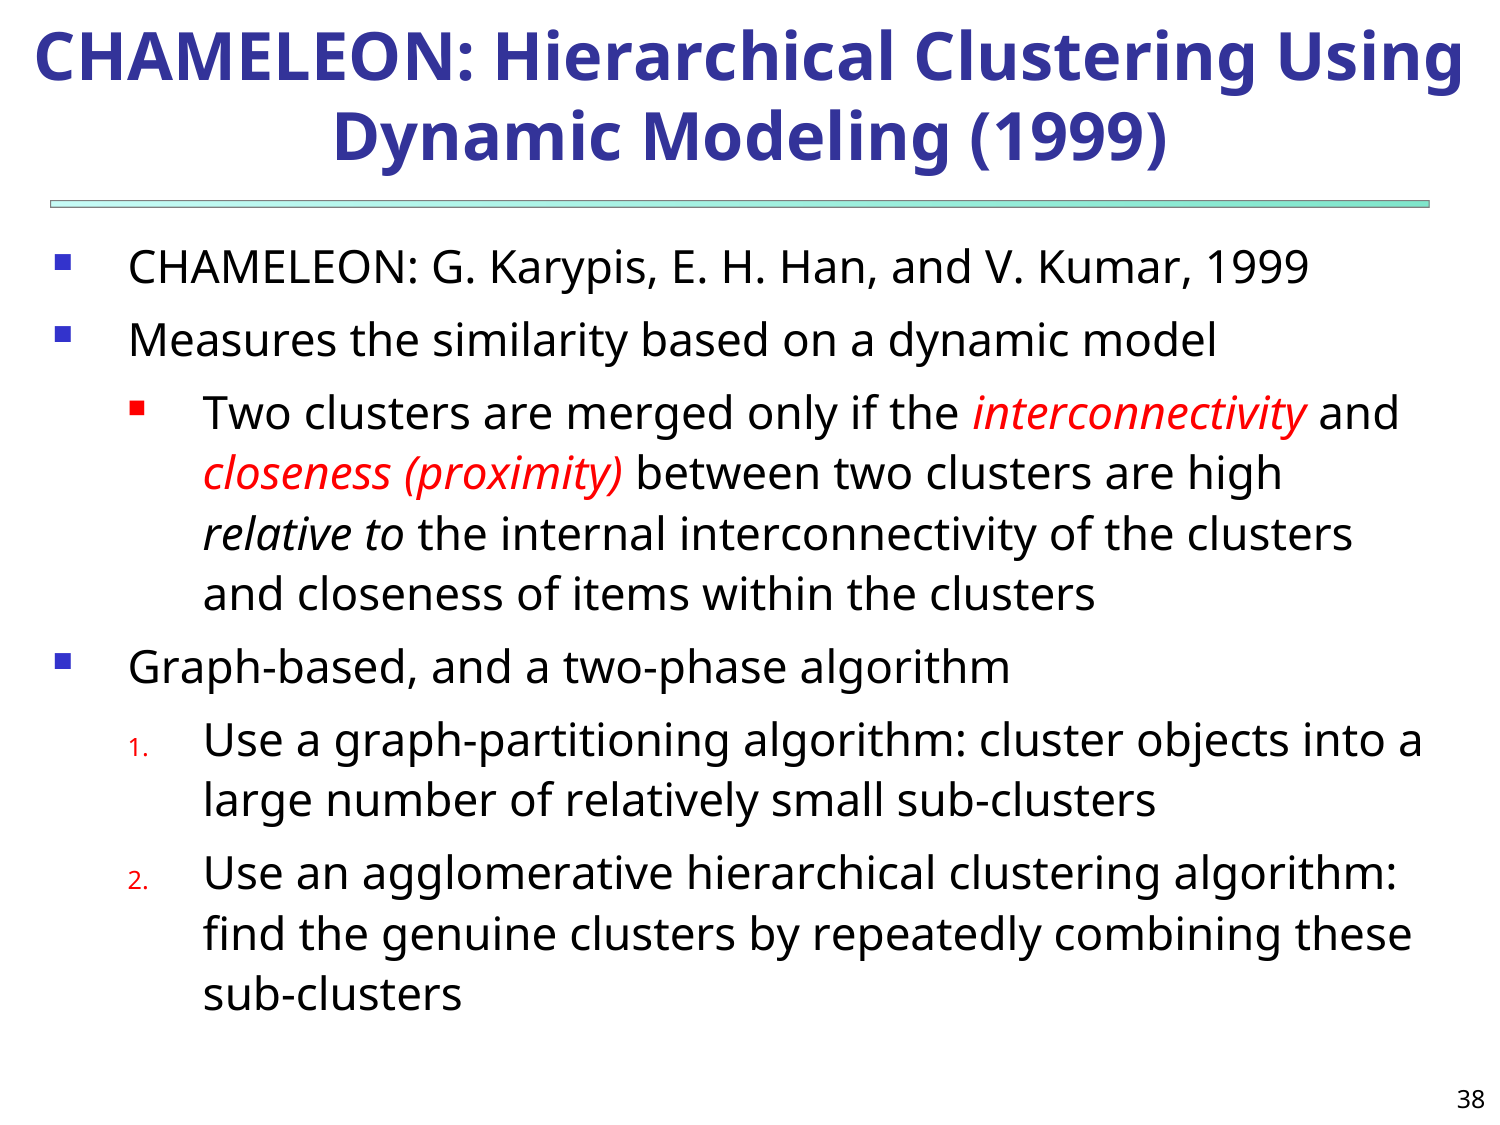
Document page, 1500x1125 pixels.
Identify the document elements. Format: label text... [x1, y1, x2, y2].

title CHAMELEON: Hierarchical Clustering Using Dynamic Modeling (1999) [0, 6, 1500, 182]
text_box 18 [1187, 1062, 1500, 1125]
list CHAMELEON: G. Karypis, E. H. Han, and V. Kumar, 1999 Measures the similarity based on a dynamic model Two clusters are merged only if the interconnectivity and closeness (proximity) between two clusters are high relative to the internal interconnectivity of the clusters and closeness of items within the clusters Graph-based, and a two-phase algorithm Use a graph-partitioning algorithm: cluster objects into a large number of relatively small sub-clusters Use an agglomerative hierarchical clustering algorithm: find the genuine clusters by repeatedly combining these sub-clusters [37, 224, 1450, 1088]
